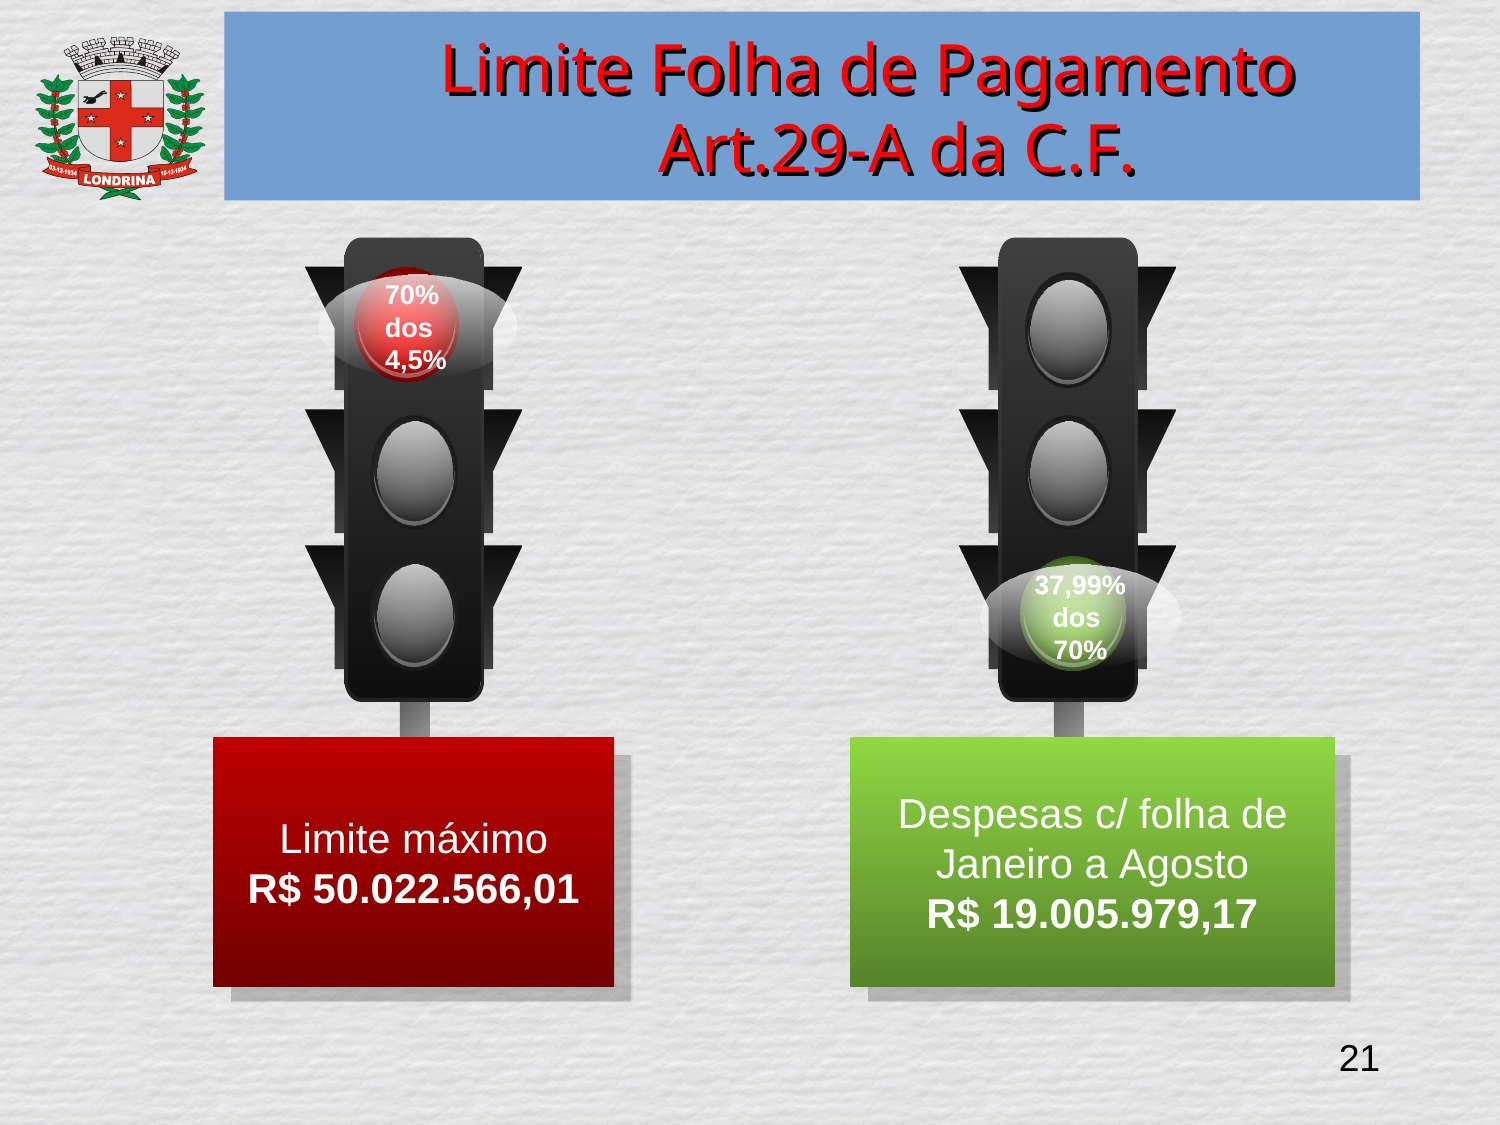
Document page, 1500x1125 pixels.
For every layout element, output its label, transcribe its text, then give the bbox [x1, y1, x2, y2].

text_box [988, 637, 1147, 737]
text_box [304, 237, 523, 308]
text_box Despesas c/ folha de Janeiro a Agosto R$ 19.005.979,17 [850, 737, 1335, 987]
text_box [958, 237, 1177, 599]
text_box Limite Folha de Pagamento Art.29-A da C.F. [224, 11, 1420, 201]
text_box 37,99% dos 70% [980, 564, 1181, 668]
text_box 70% dos 4,5% [318, 274, 517, 378]
picture [0, 0, 1500, 1125]
text_box <número> [1323, 1027, 1500, 1098]
text_box [304, 355, 523, 737]
text_box Limite máximo R$ 50.022.566,01 [213, 737, 615, 987]
